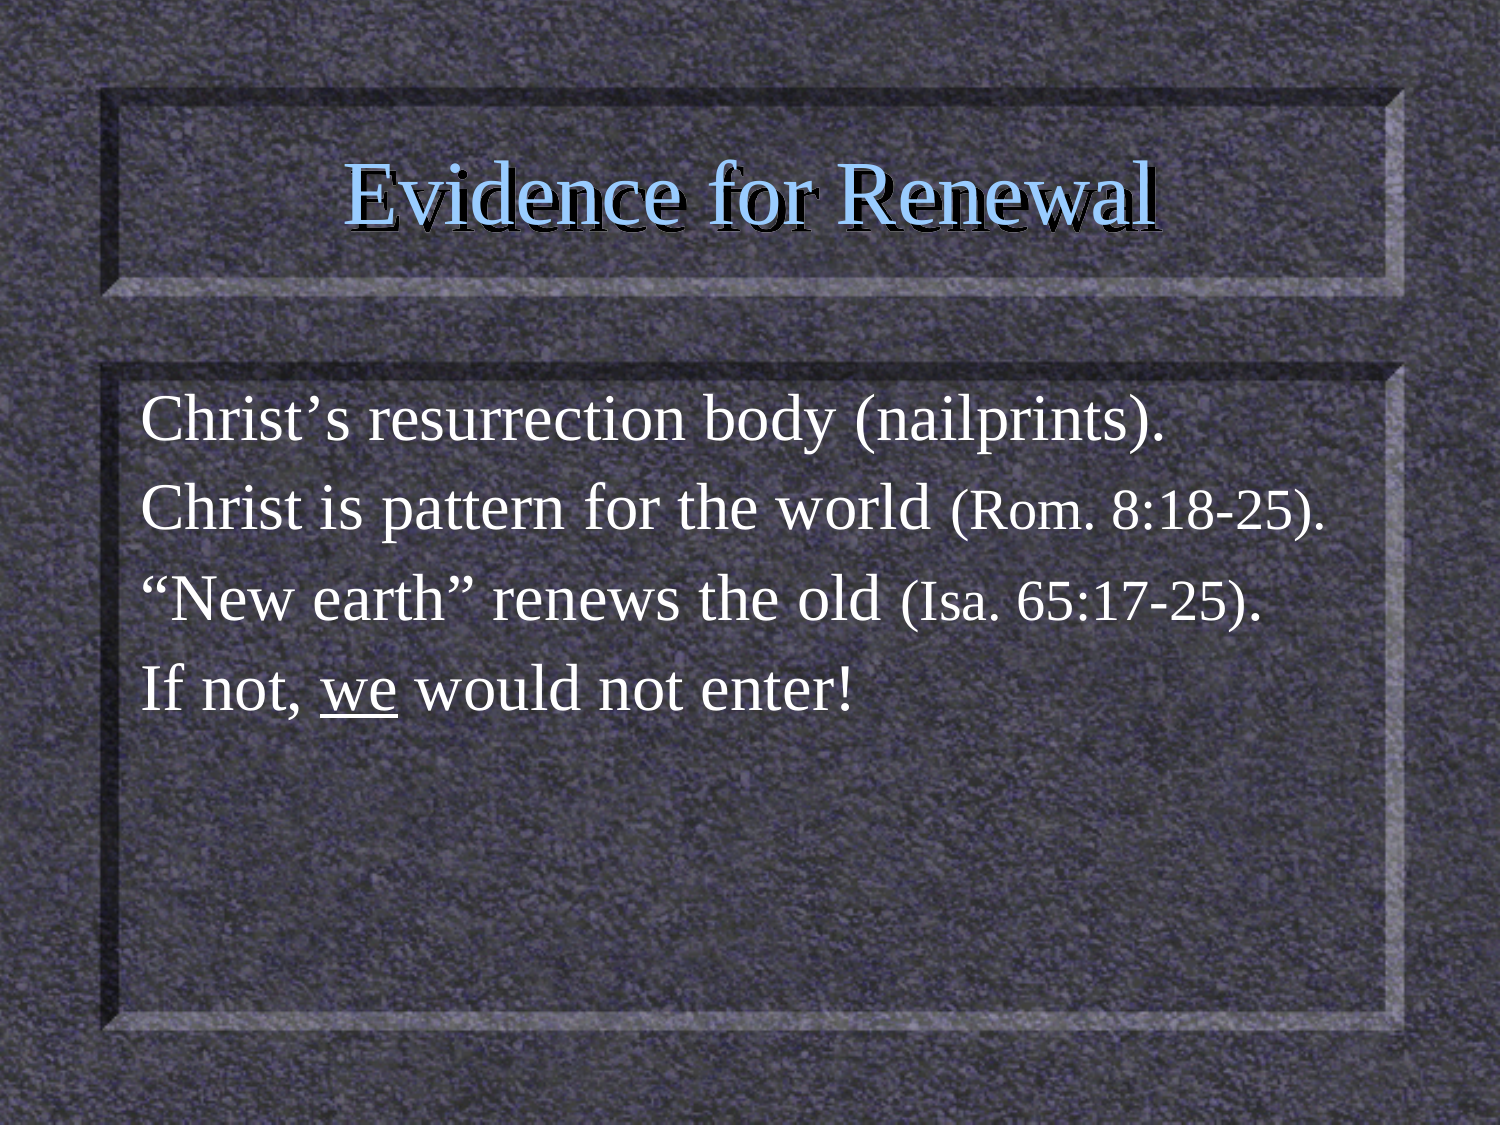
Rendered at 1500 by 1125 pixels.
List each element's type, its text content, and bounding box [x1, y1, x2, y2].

picture [0, 0, 1500, 1125]
list Christ’s resurrection body (nailprints). Christ is pattern for the world (Rom. 8:18-25). “New earth” renews the old (Isa. 65:17-25). If not, we would not enter! [125, 373, 1401, 999]
title Evidence for Renewal [150, 135, 1351, 253]
